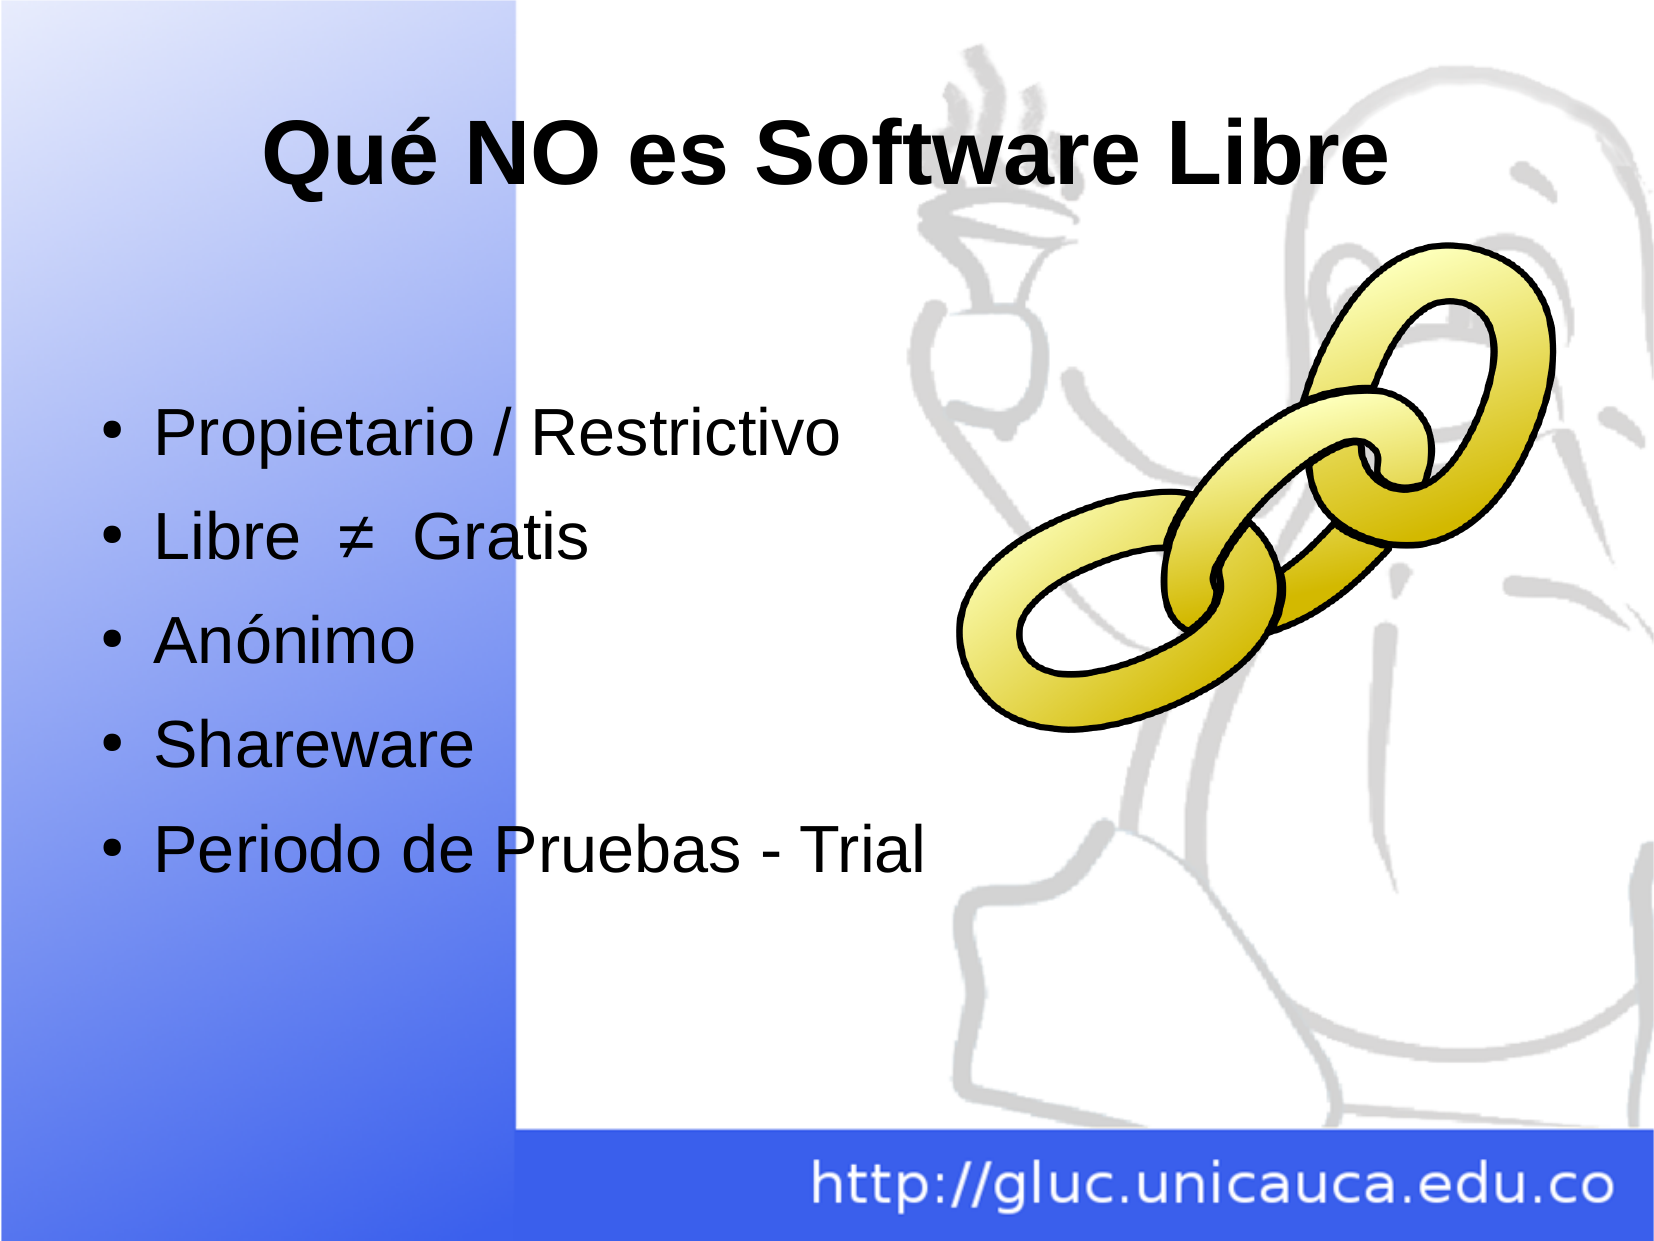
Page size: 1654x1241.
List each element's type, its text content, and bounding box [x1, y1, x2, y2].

title Qué NO es Software Libre [82, 49, 1571, 257]
picture [0, 0, 1654, 1241]
list Propietario / Restrictivo Libre ≠ Gratis Anónimo Shareware Periodo de Pruebas - Trial [82, 290, 1571, 1109]
